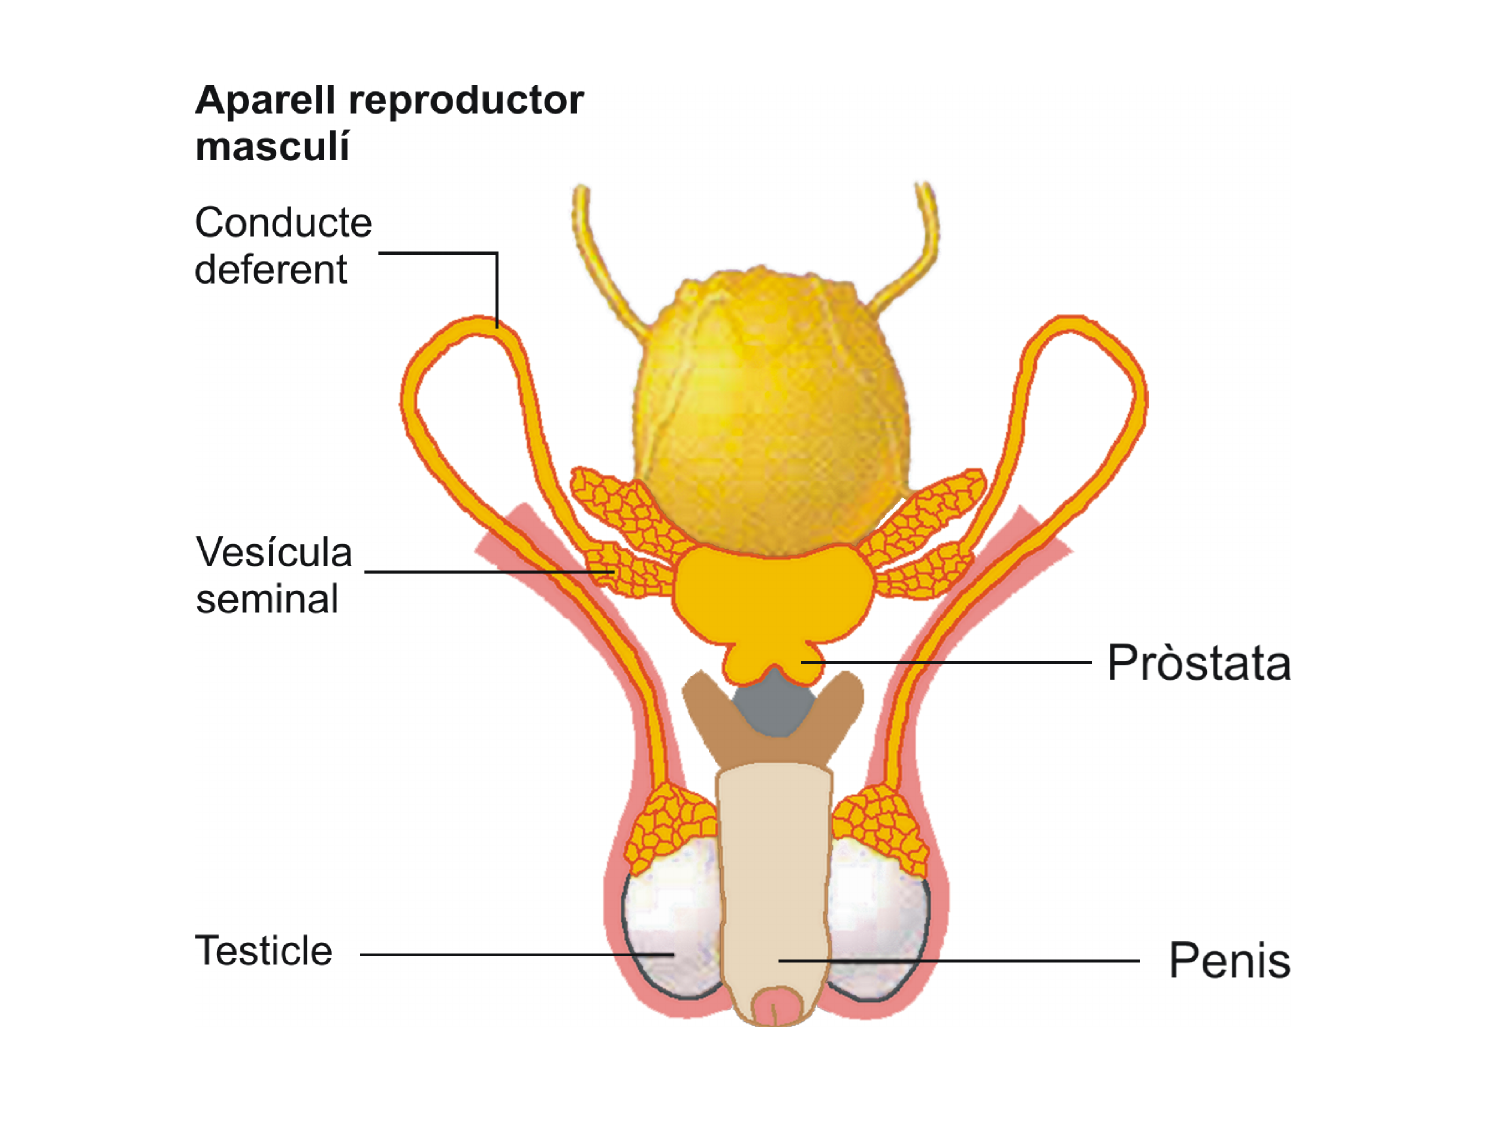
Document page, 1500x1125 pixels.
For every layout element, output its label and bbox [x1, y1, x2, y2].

picture [188, 81, 1312, 1045]
